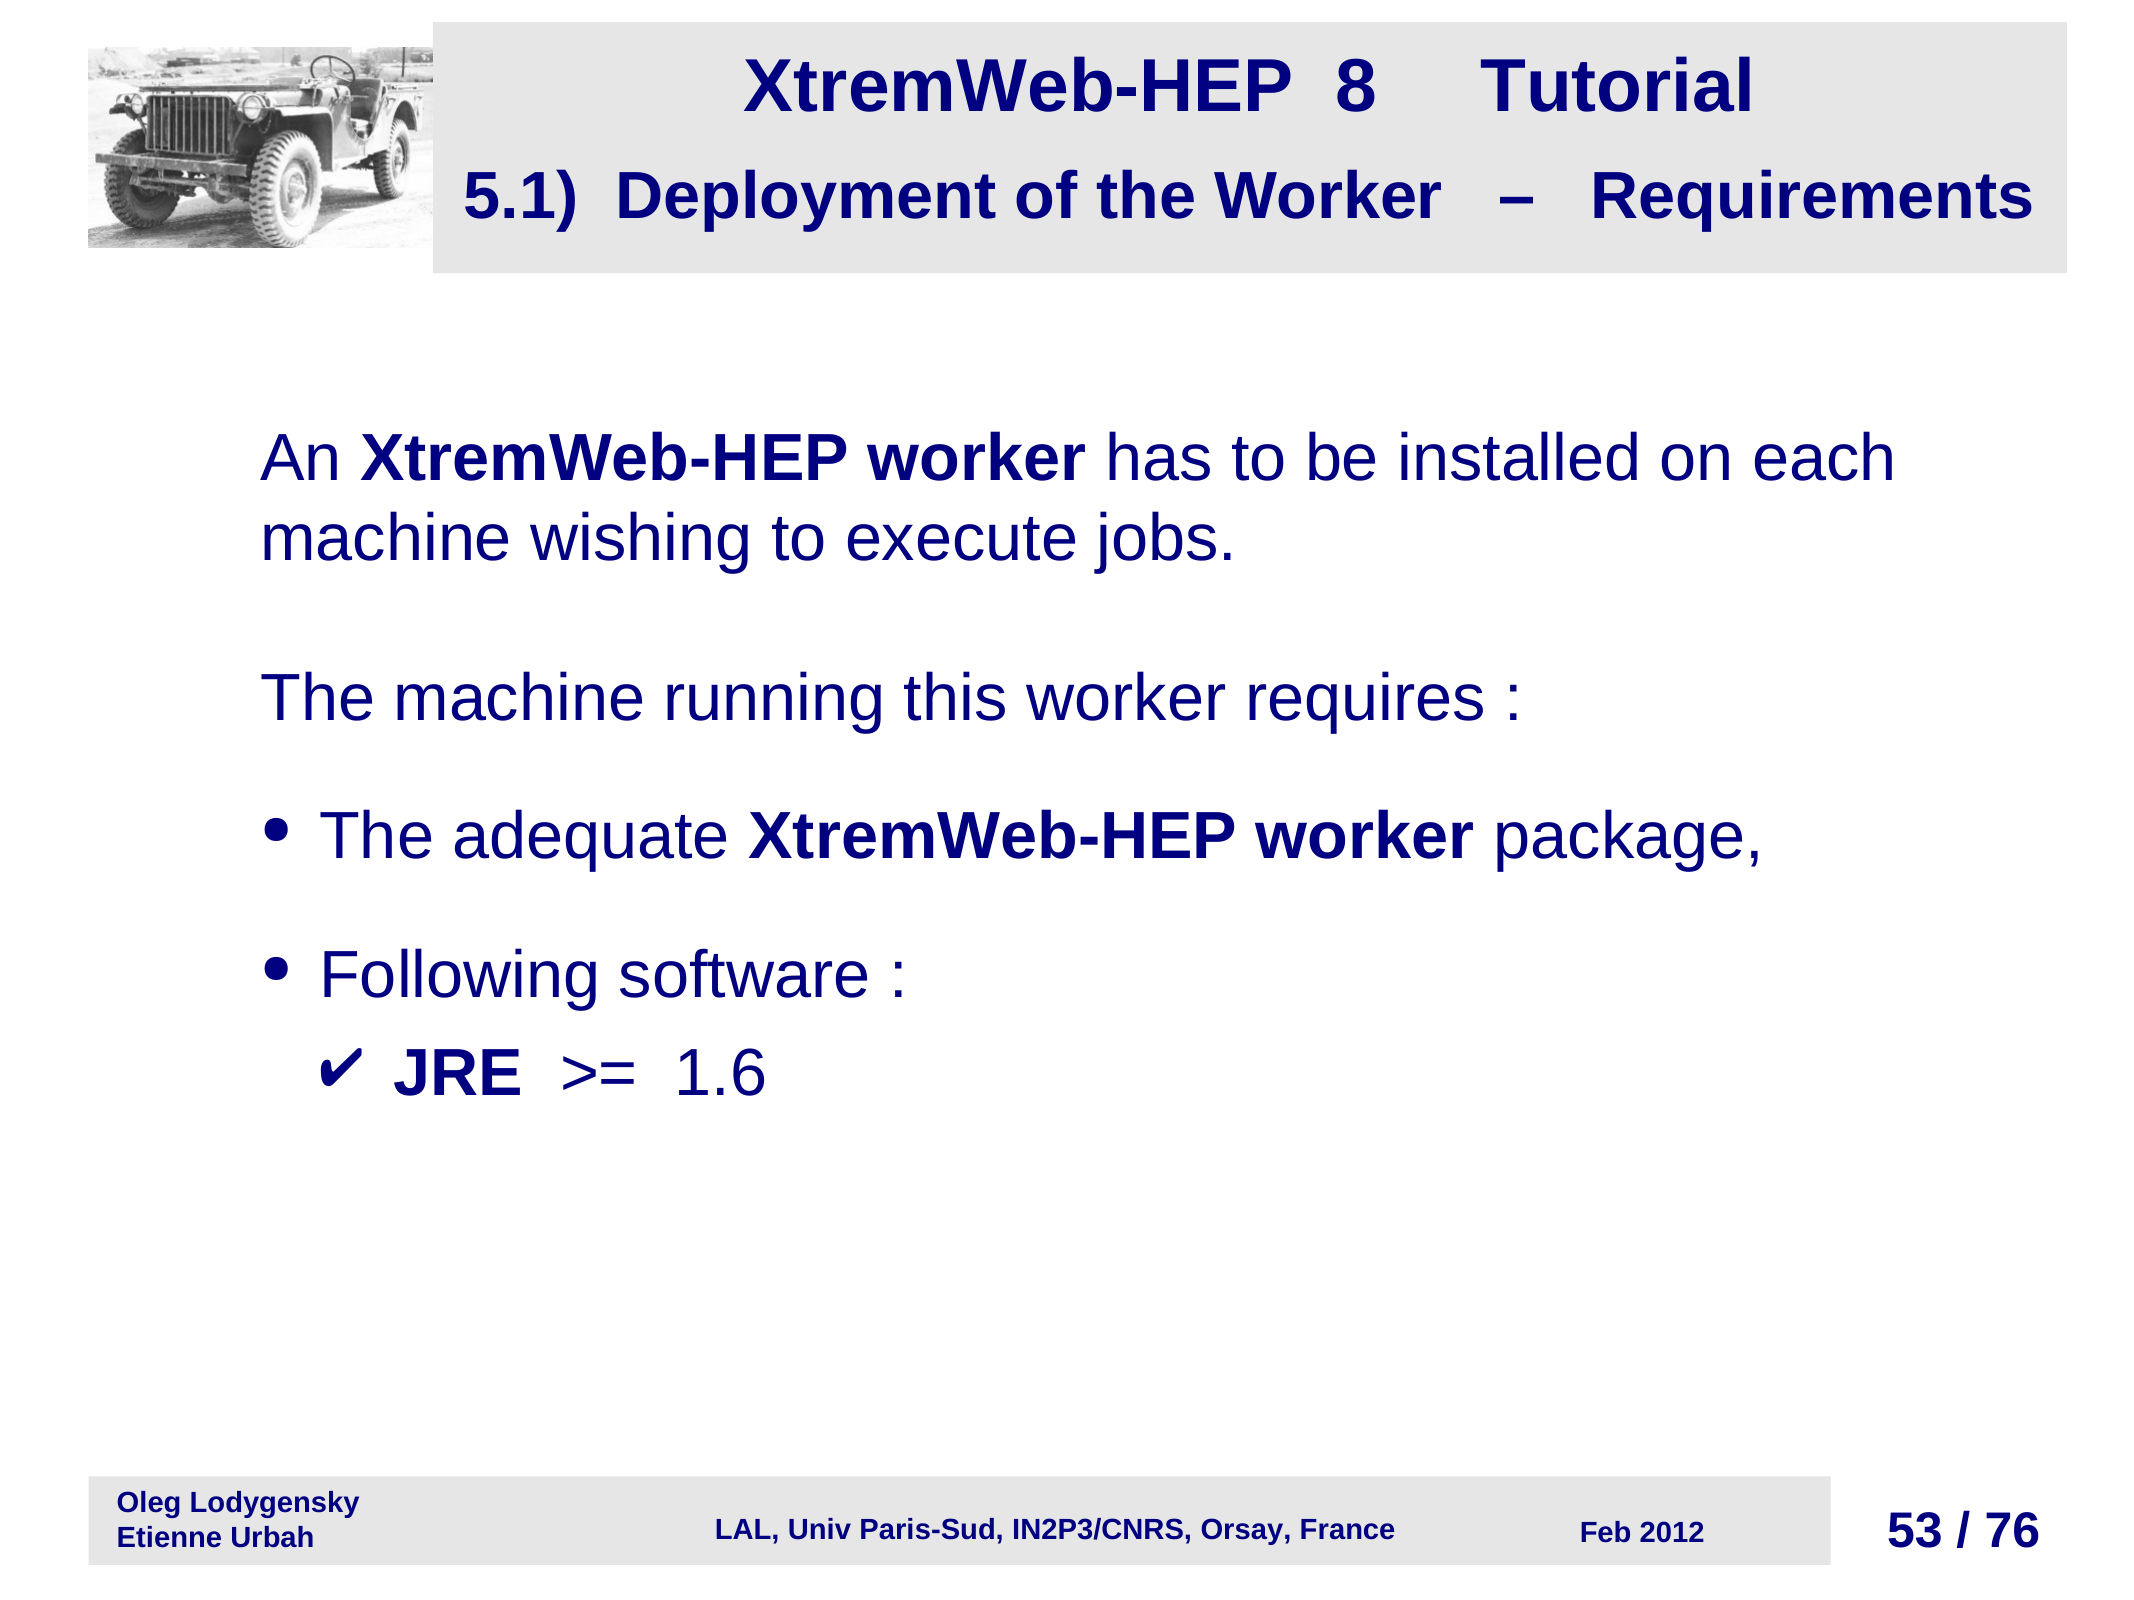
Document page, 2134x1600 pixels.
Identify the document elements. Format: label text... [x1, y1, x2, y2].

text_box An XtremWeb-HEP worker has to be installed on each machine wishing to execute jobs. The machine running this worker requires : The adequate XtremWeb-HEP worker package, Following software : JRE >= 1.6 [250, 413, 2053, 1344]
title 5.1) Deployment of the Worker – Requirements [442, 118, 2067, 266]
picture [88, 47, 433, 248]
